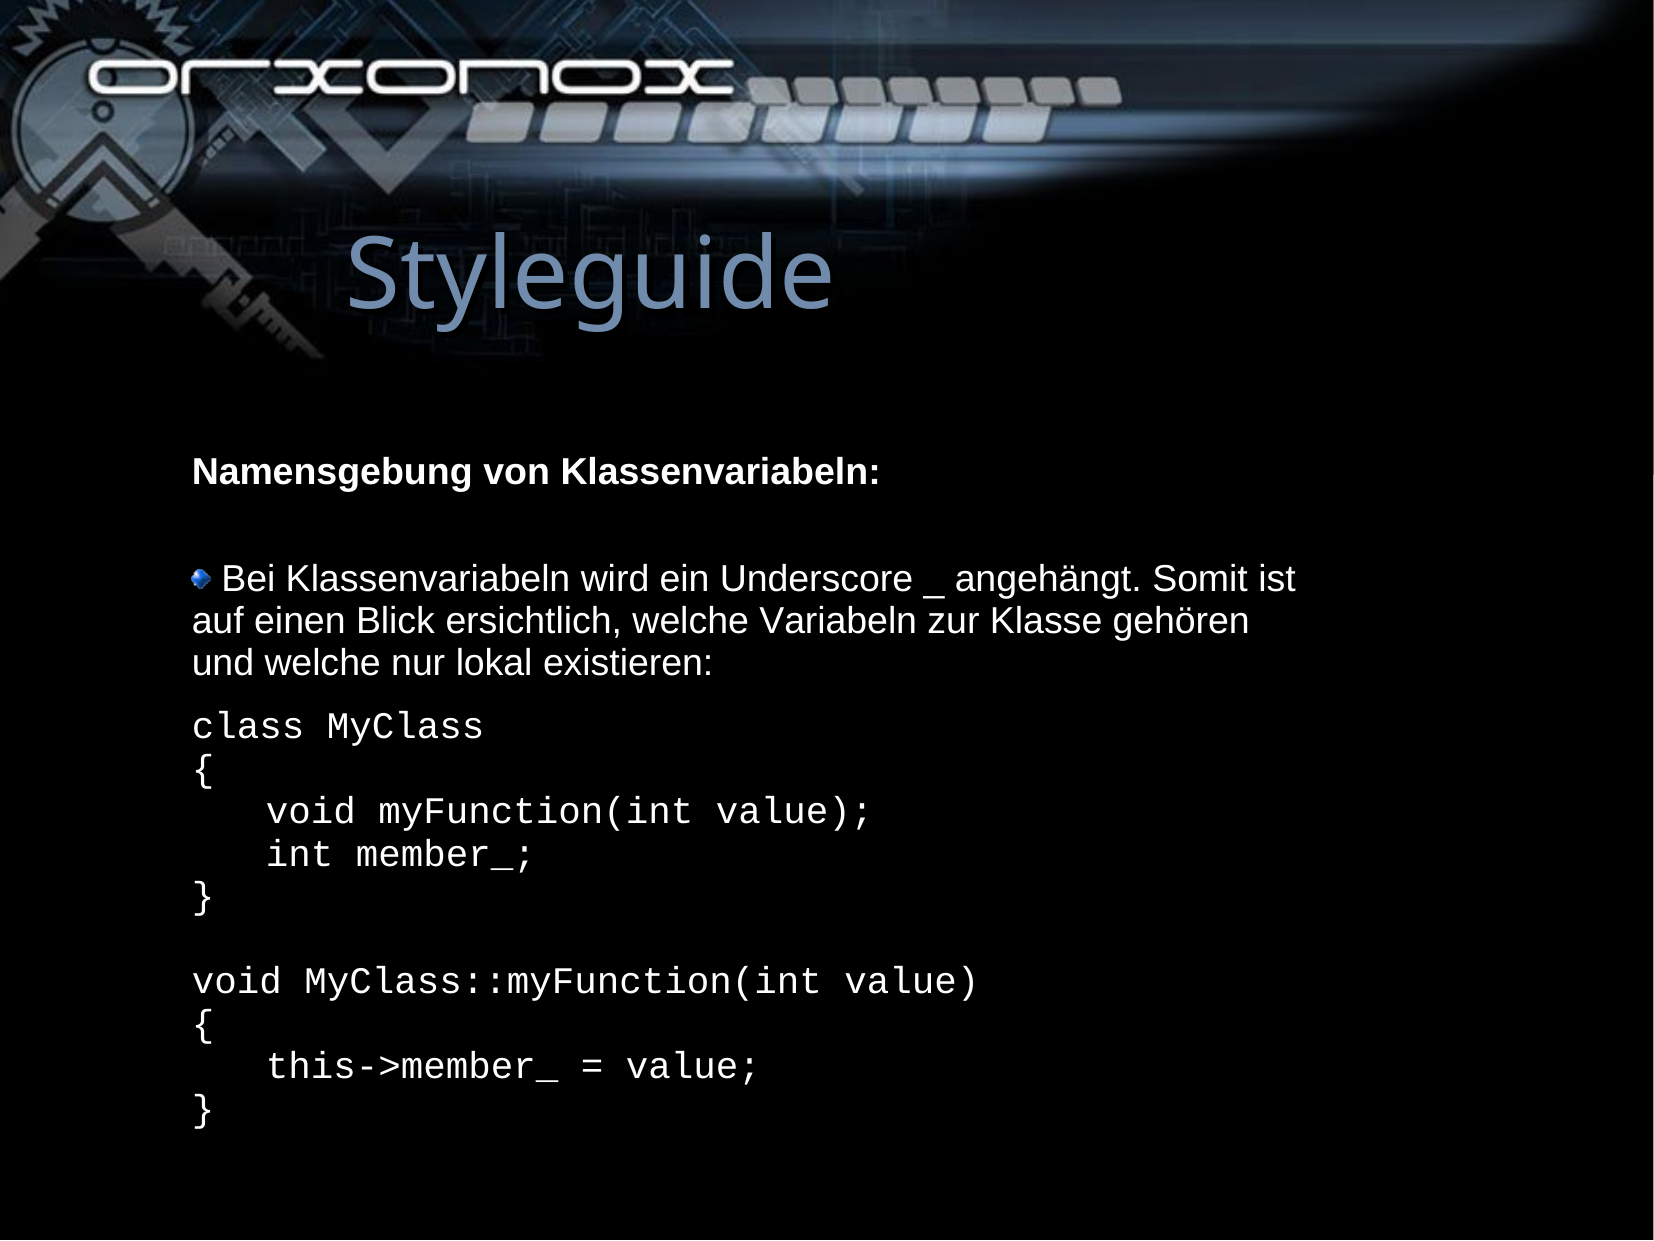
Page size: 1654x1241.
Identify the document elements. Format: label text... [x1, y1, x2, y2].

picture [0, 0, 1654, 475]
text_box Namensgebung von Klassenvariabeln: Bei Klassenvariabeln wird ein Underscore _ angehängt. Somit ist auf einen Blick ersichtlich, welche Variabeln zur Klasse gehören und welche nur lokal existieren: class MyClass { void myFunction(int value); int member_; } void MyClass::myFunction(int value) { this->member_ = value; } [177, 442, 1329, 1195]
text_box Styleguide [330, 194, 1306, 344]
